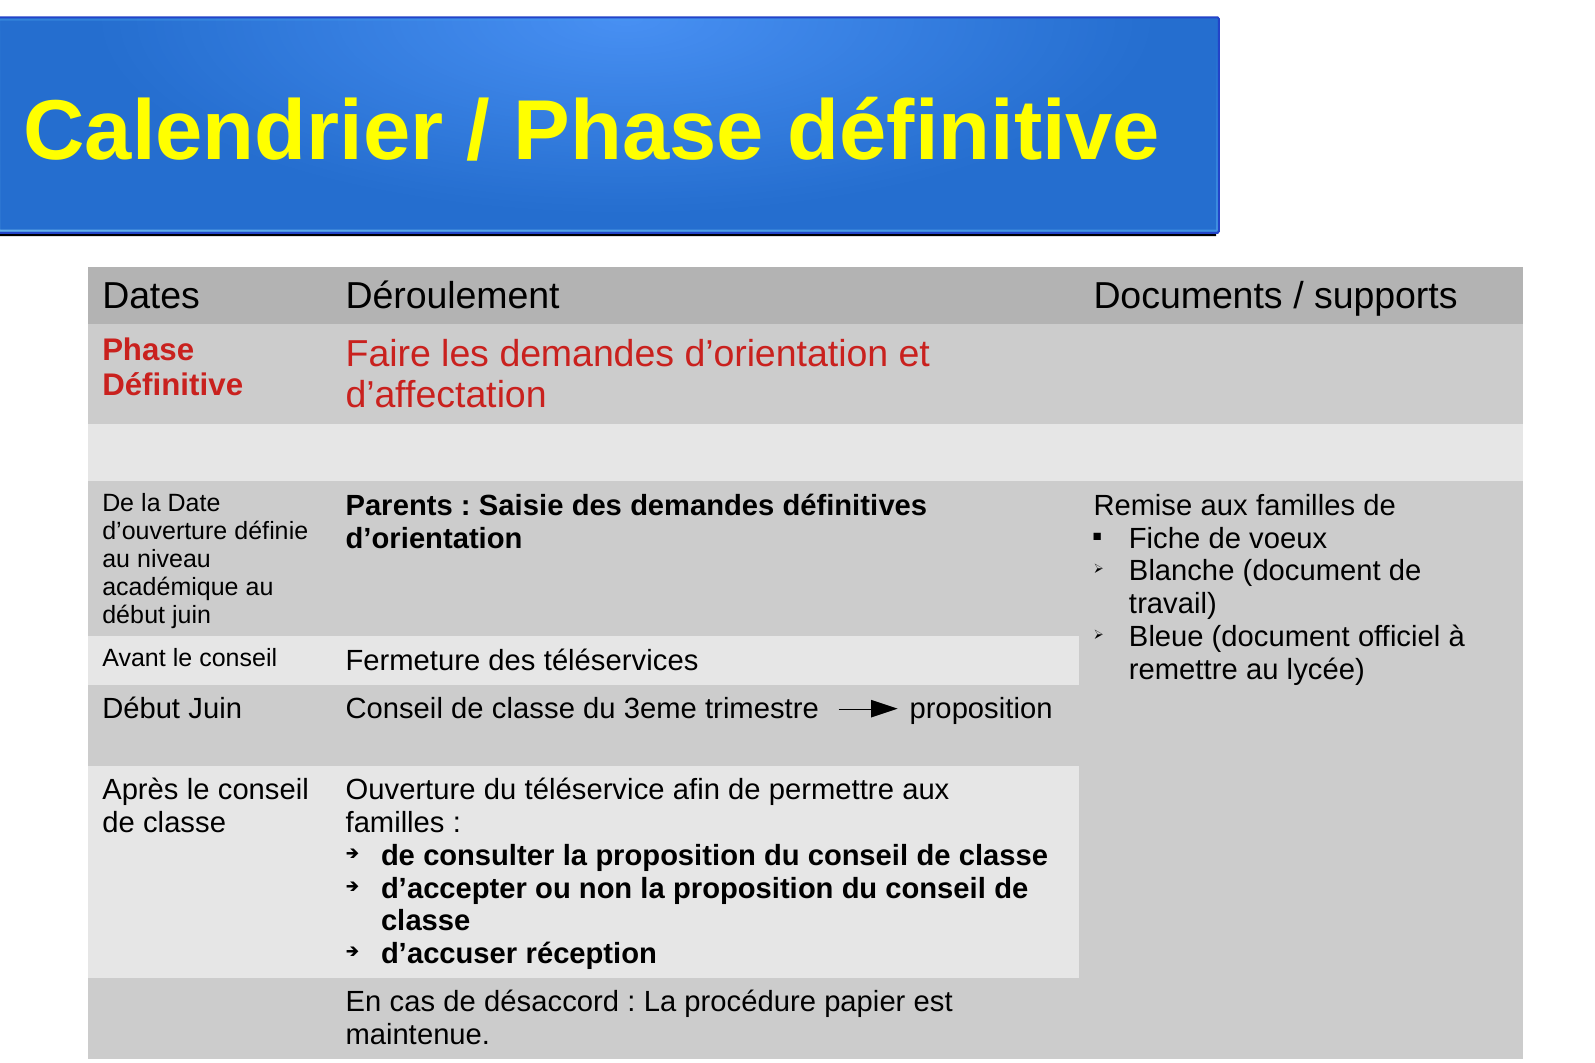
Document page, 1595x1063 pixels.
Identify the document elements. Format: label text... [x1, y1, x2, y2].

table_cell Remise aux familles de Fiche de voeux Blanche (document de travail) Bleue (document officiel à remettre au lycée) [1079, 481, 1523, 1059]
title Calendrier / Phase définitive [23, 35, 1300, 226]
table_cell Avant le conseil [88, 636, 331, 685]
table_cell Après le conseil de classe [88, 766, 331, 978]
table_header Déroulement [331, 267, 1079, 324]
table_header Dates [88, 267, 331, 324]
table_cell [88, 424, 331, 481]
table_cell Conseil de classe du 3eme trimestre proposition [331, 685, 1079, 766]
table_cell Phase Définitive [88, 324, 331, 424]
table_cell Parents : Saisie des demandes définitives d’orientation [331, 481, 1079, 636]
table_cell [331, 424, 1079, 481]
table_cell Début Juin [88, 685, 331, 766]
table_cell [1079, 324, 1523, 424]
table_cell [88, 978, 331, 1059]
table_cell De la Date d’ouverture définie au niveau académique au début juin [88, 481, 331, 636]
table_header Documents / supports [1079, 267, 1523, 324]
table_cell [1079, 424, 1523, 481]
table_cell Ouverture du téléservice afin de permettre aux familles : de consulter la proposition du conseil de classe d’accepter ou non la proposition du conseil de classe d’accuser réception [331, 766, 1079, 978]
table_cell En cas de désaccord : La procédure papier est maintenue. [331, 978, 1079, 1059]
table_cell Fermeture des téléservices [331, 636, 1079, 685]
table_cell Faire les demandes d’orientation et d’affectation [331, 324, 1079, 424]
